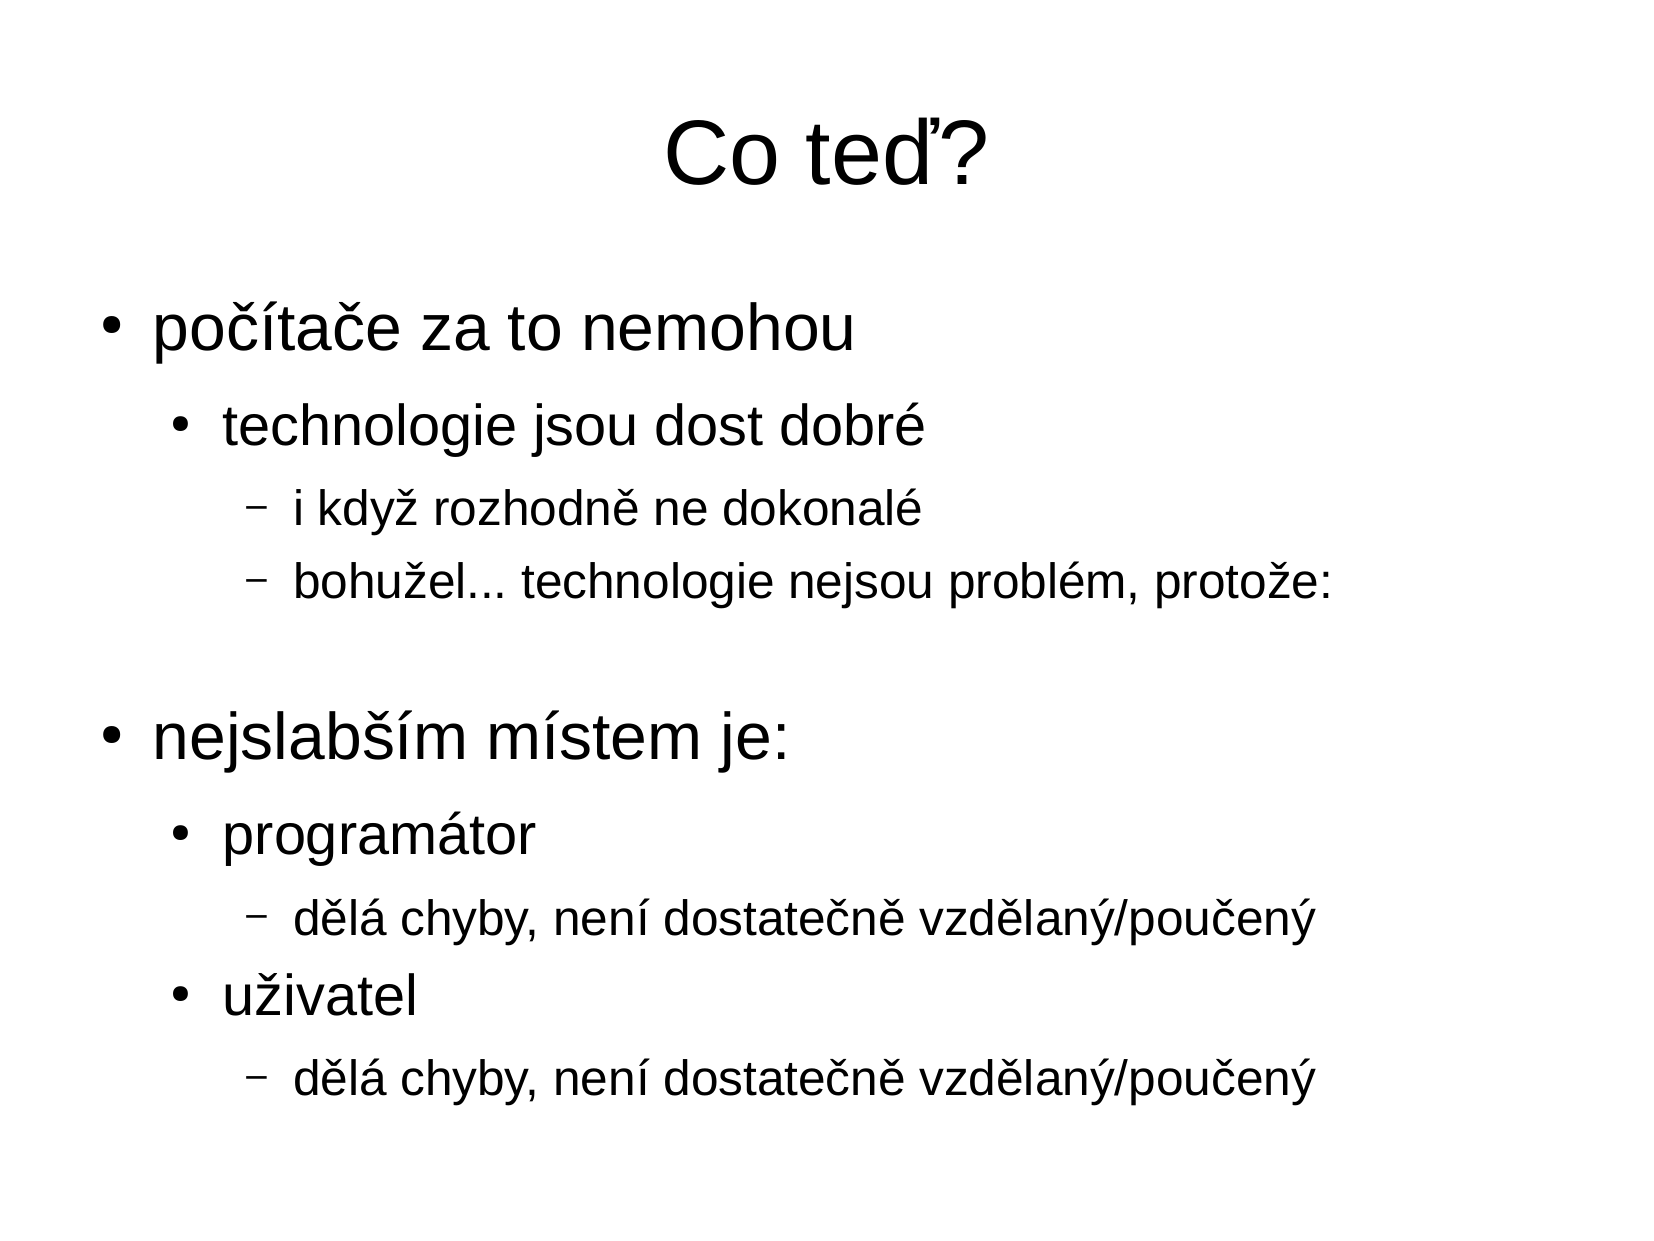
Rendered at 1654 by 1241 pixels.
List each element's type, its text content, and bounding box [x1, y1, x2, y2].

list počítače za to nemohou technologie jsou dost dobré i když rozhodně ne dokonalé bohužel... technologie nejsou problém, protože: nejslabším místem je: programátor dělá chyby, není dostatečně vzdělaný/poučený uživatel dělá chyby, není dostatečně vzdělaný/poučený [82, 290, 1571, 1109]
title Co teď? [82, 49, 1571, 257]
